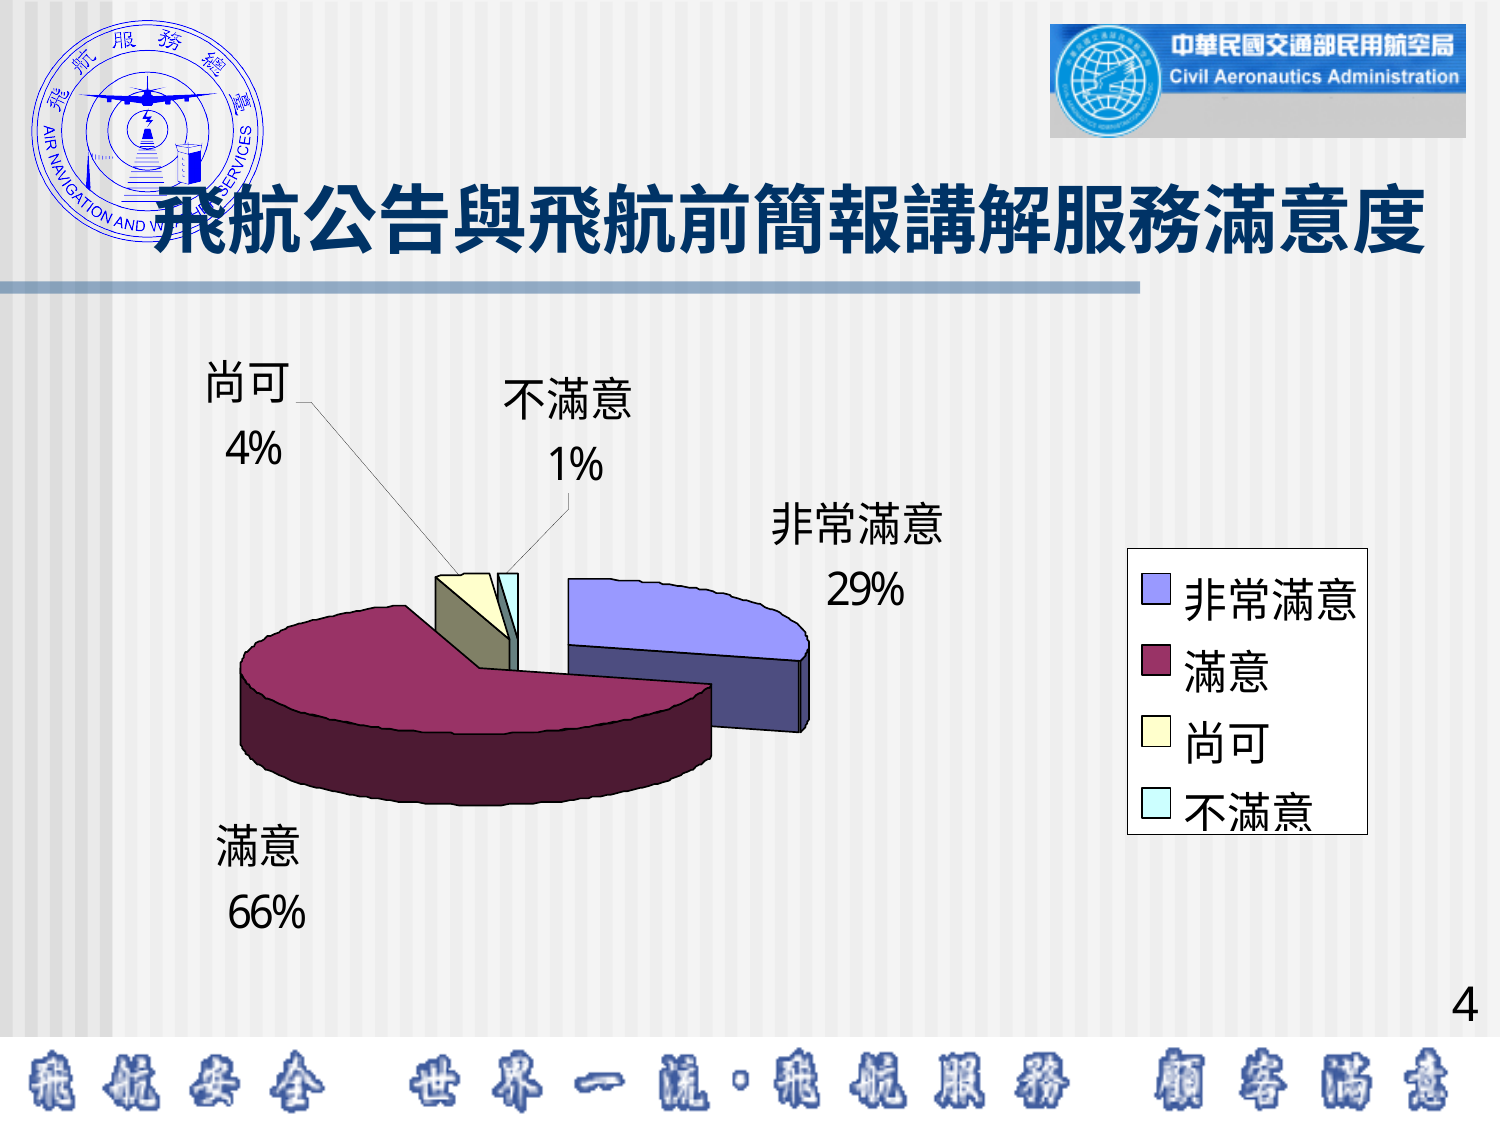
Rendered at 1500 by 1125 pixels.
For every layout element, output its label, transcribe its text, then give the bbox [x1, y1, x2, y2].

title 飛航公告與飛航前簡報講解服務滿意度 [137, 164, 1500, 271]
chart [0, 259, 1388, 1125]
